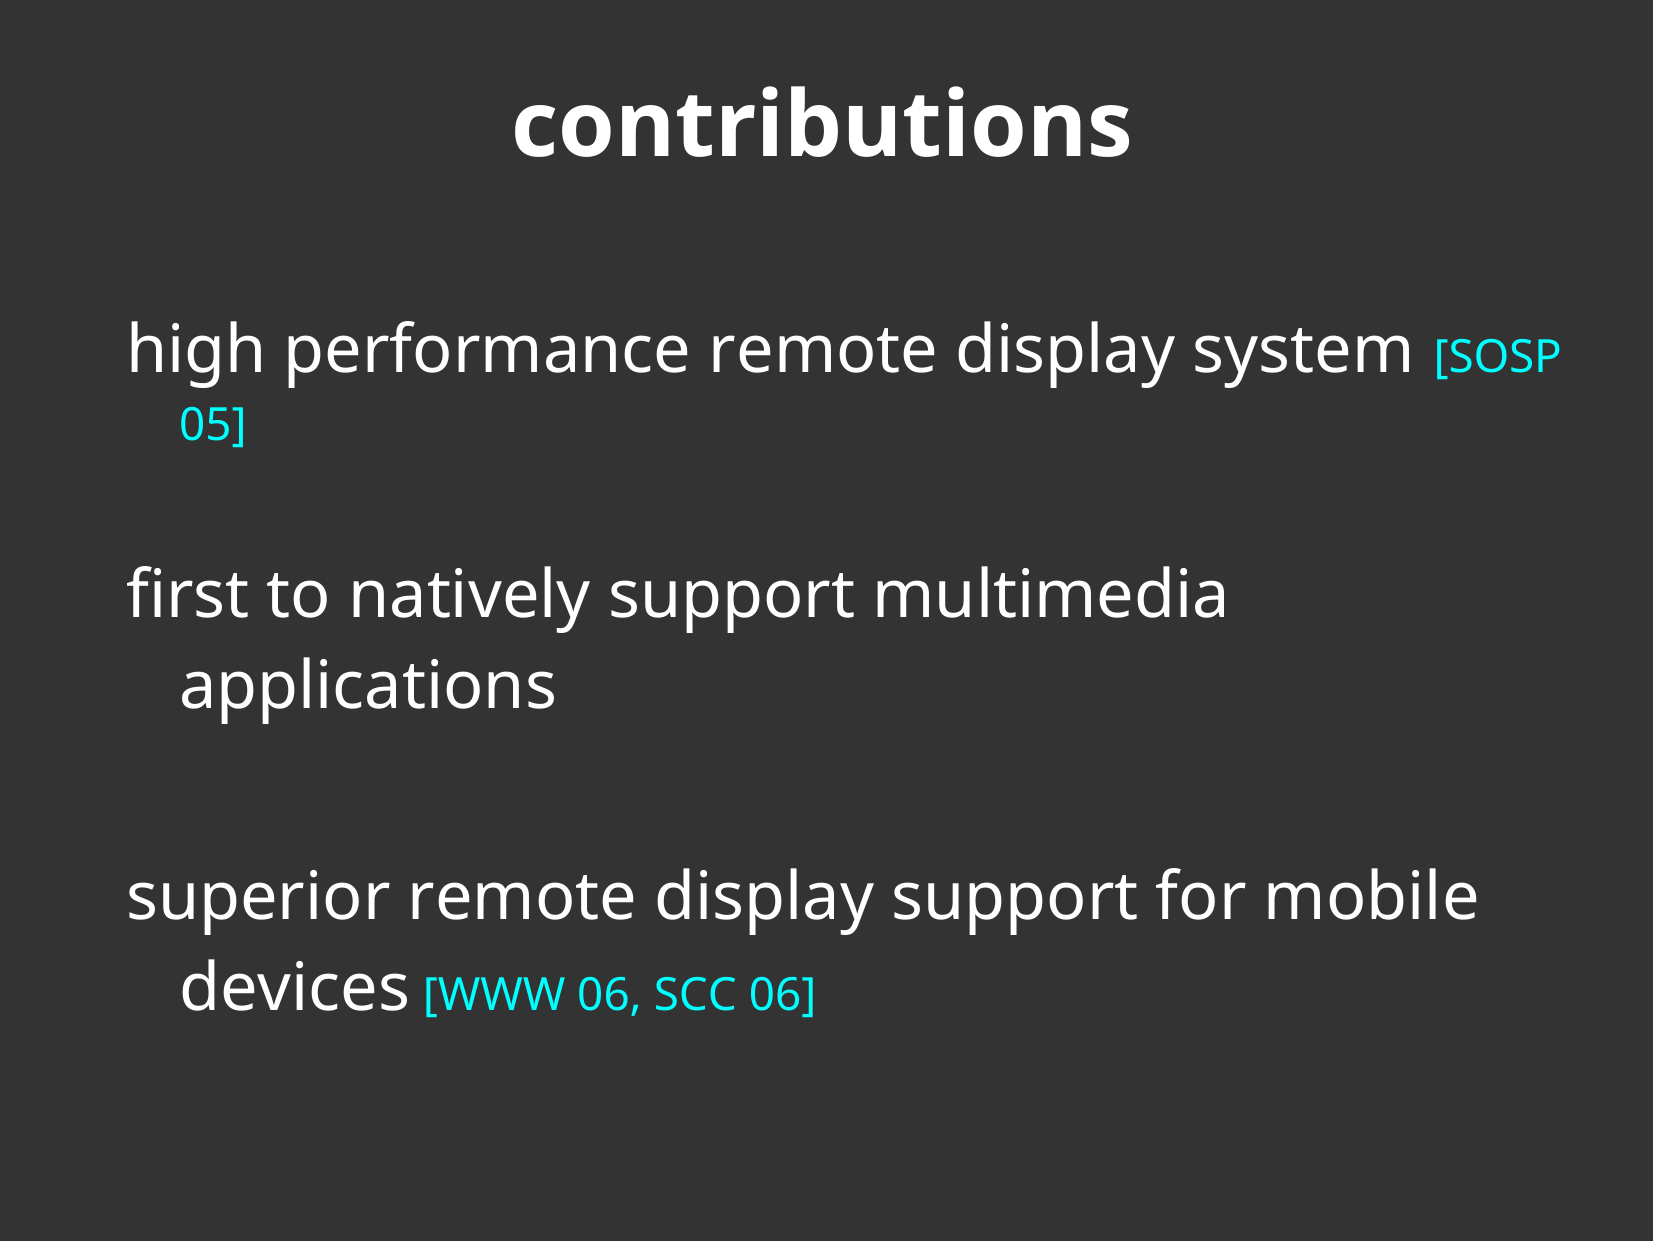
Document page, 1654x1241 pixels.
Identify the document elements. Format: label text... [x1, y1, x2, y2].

title contributions [116, 17, 1529, 225]
list high performance remote display system [SOSP 05] first to natively support multimedia applications superior remote display support for mobile devices [WWW 06, SCC 06] [108, 301, 1608, 1143]
